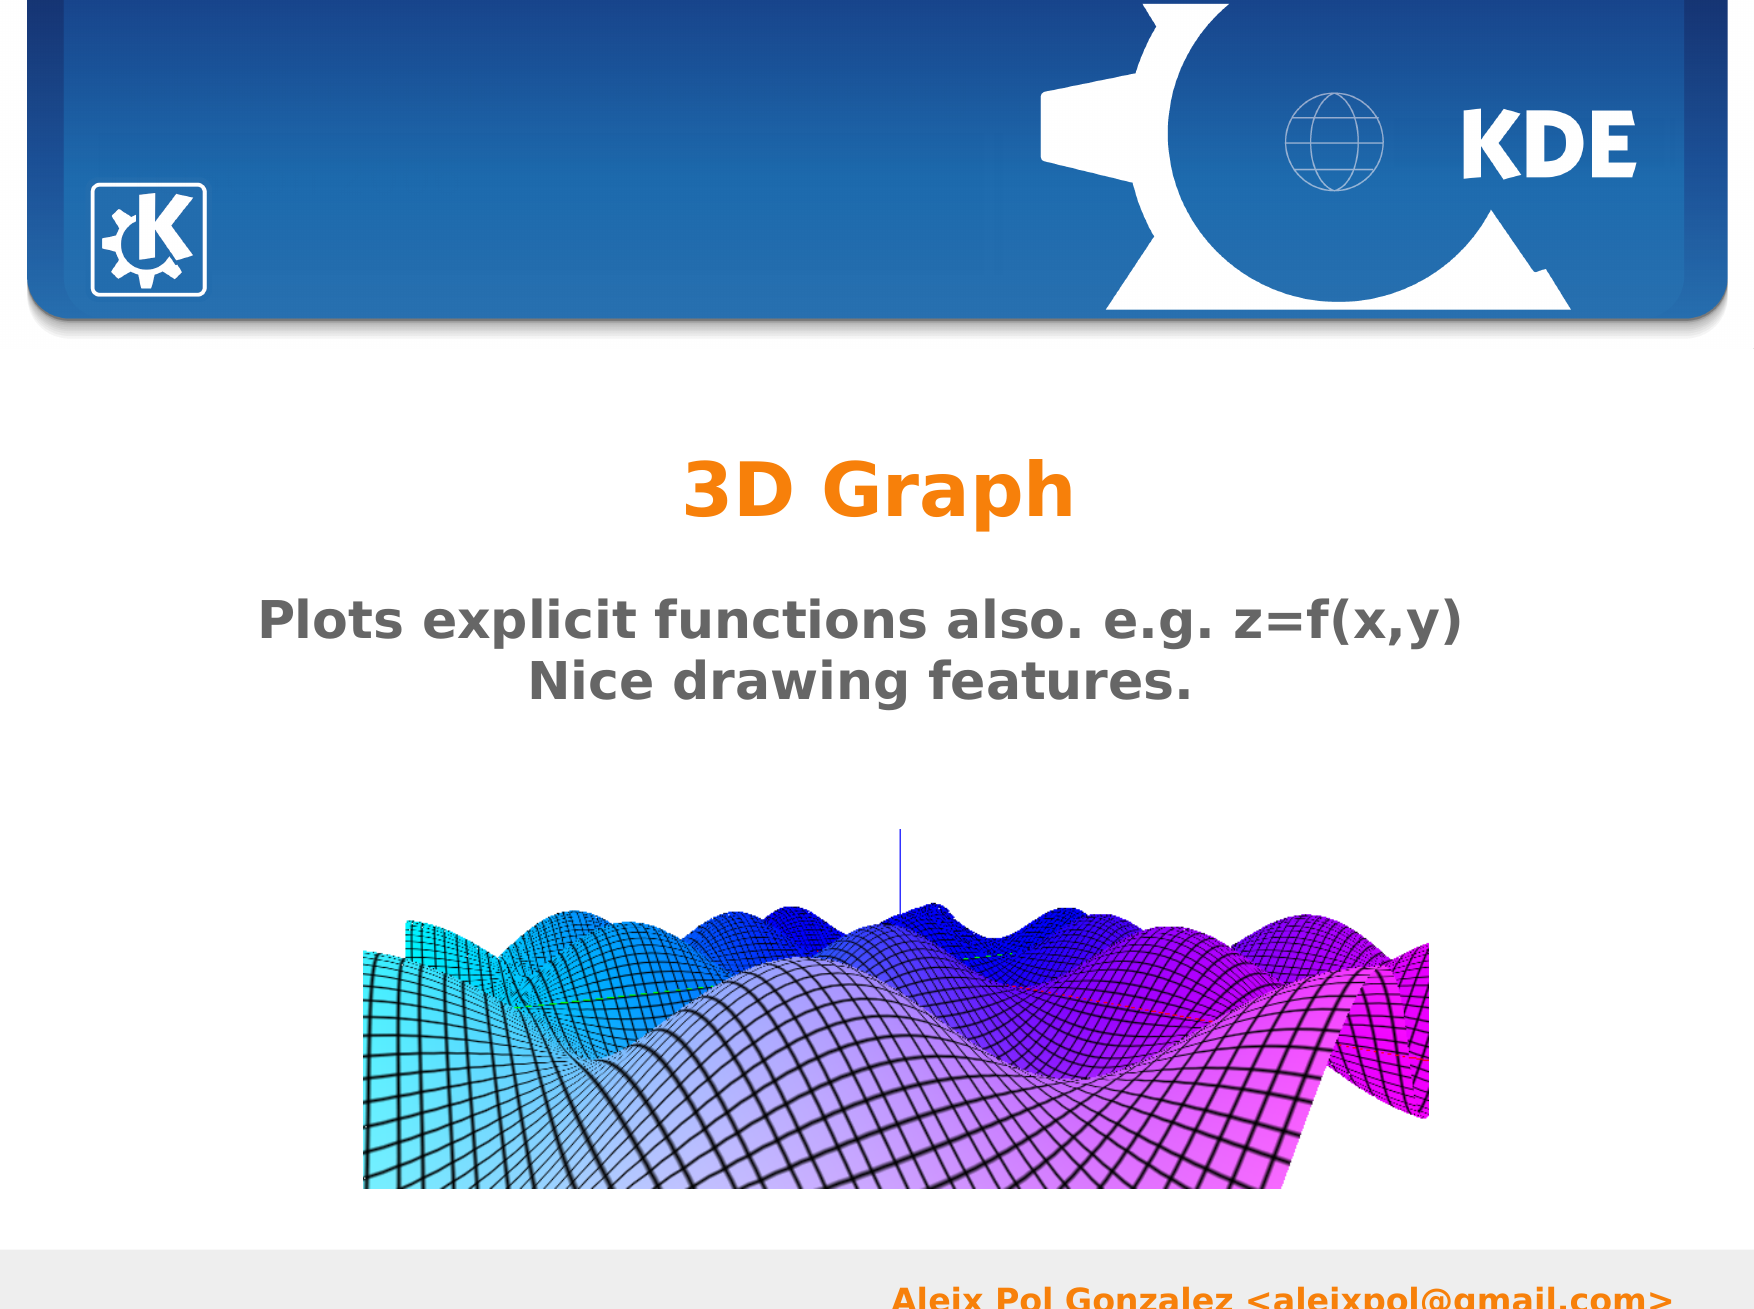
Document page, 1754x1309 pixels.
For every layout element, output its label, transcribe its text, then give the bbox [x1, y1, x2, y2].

picture [363, 829, 1429, 1189]
text_box 3D Graph [122, 395, 1606, 499]
picture [0, 0, 1754, 349]
text_box Plots explicit functions also. e.g. z=f(x,y) Nice drawing features. [71, 583, 1651, 719]
